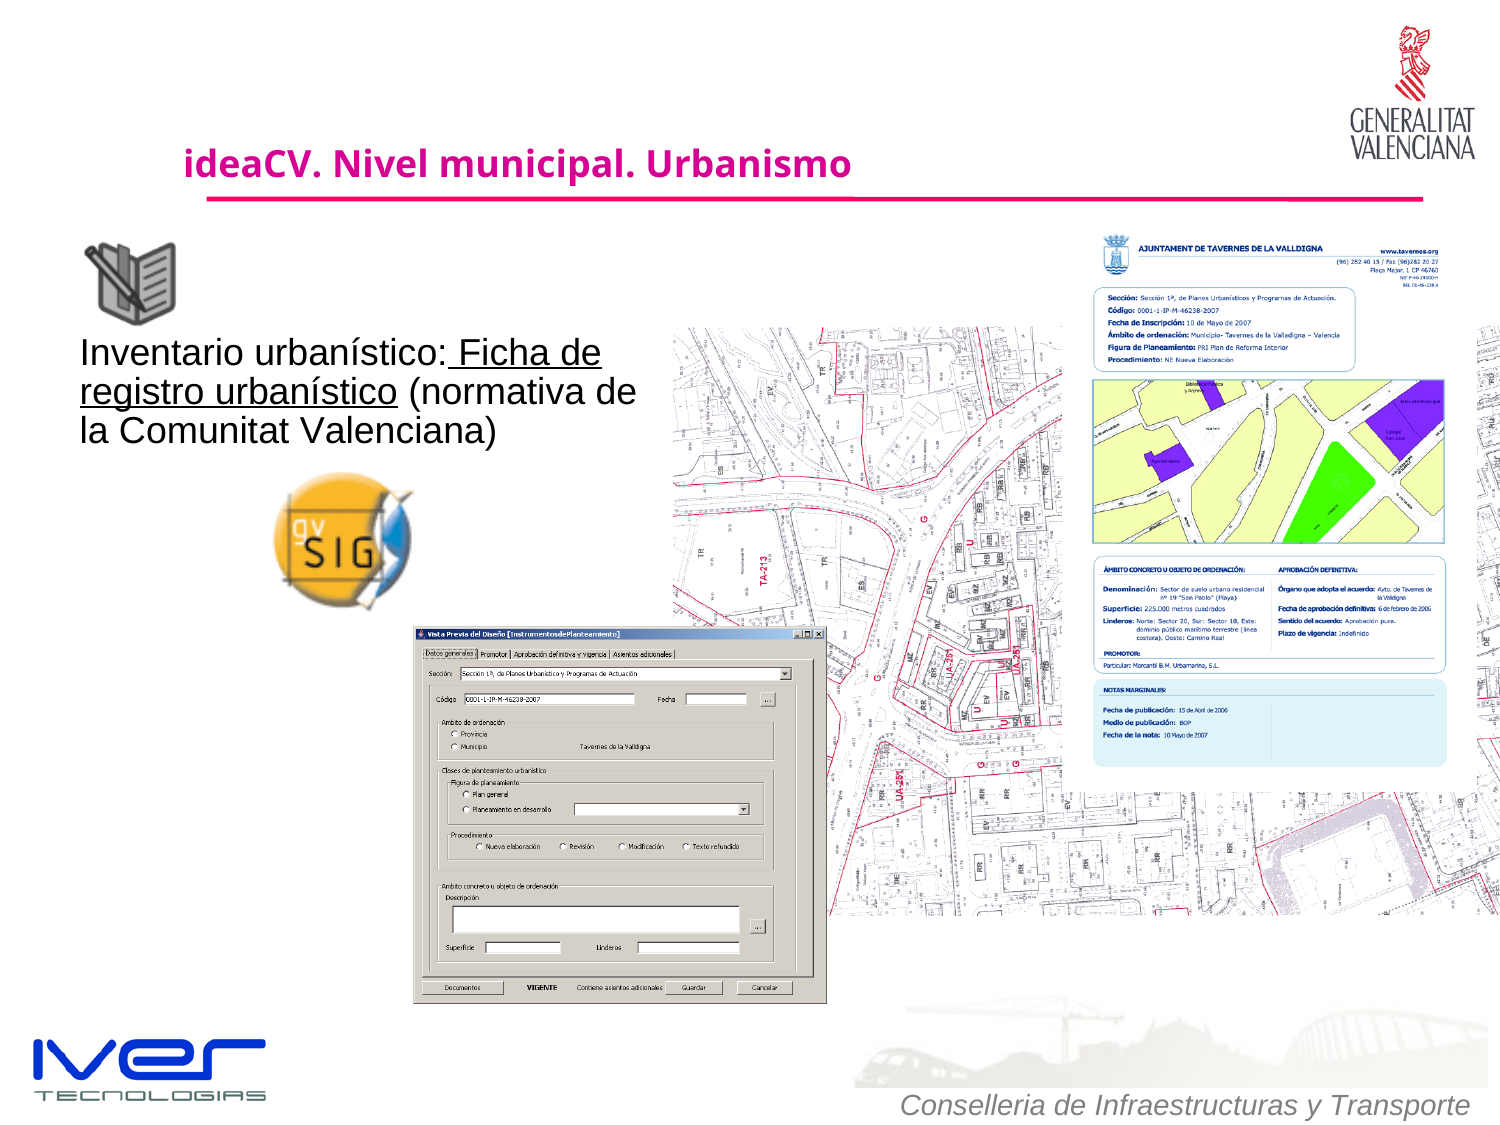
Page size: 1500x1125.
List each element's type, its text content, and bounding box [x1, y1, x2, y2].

picture [271, 472, 414, 615]
picture [1349, 24, 1476, 160]
picture [29, 1033, 266, 1113]
picture [83, 236, 178, 330]
text_box ideaCV. Nivel municipal. Urbanismo [168, 123, 868, 197]
picture [850, 990, 1488, 1088]
text_box Inventario urbanístico: Ficha de registro urbanístico (normativa de la Comunitat Valenciana) [64, 326, 673, 615]
picture [413, 206, 1500, 1004]
